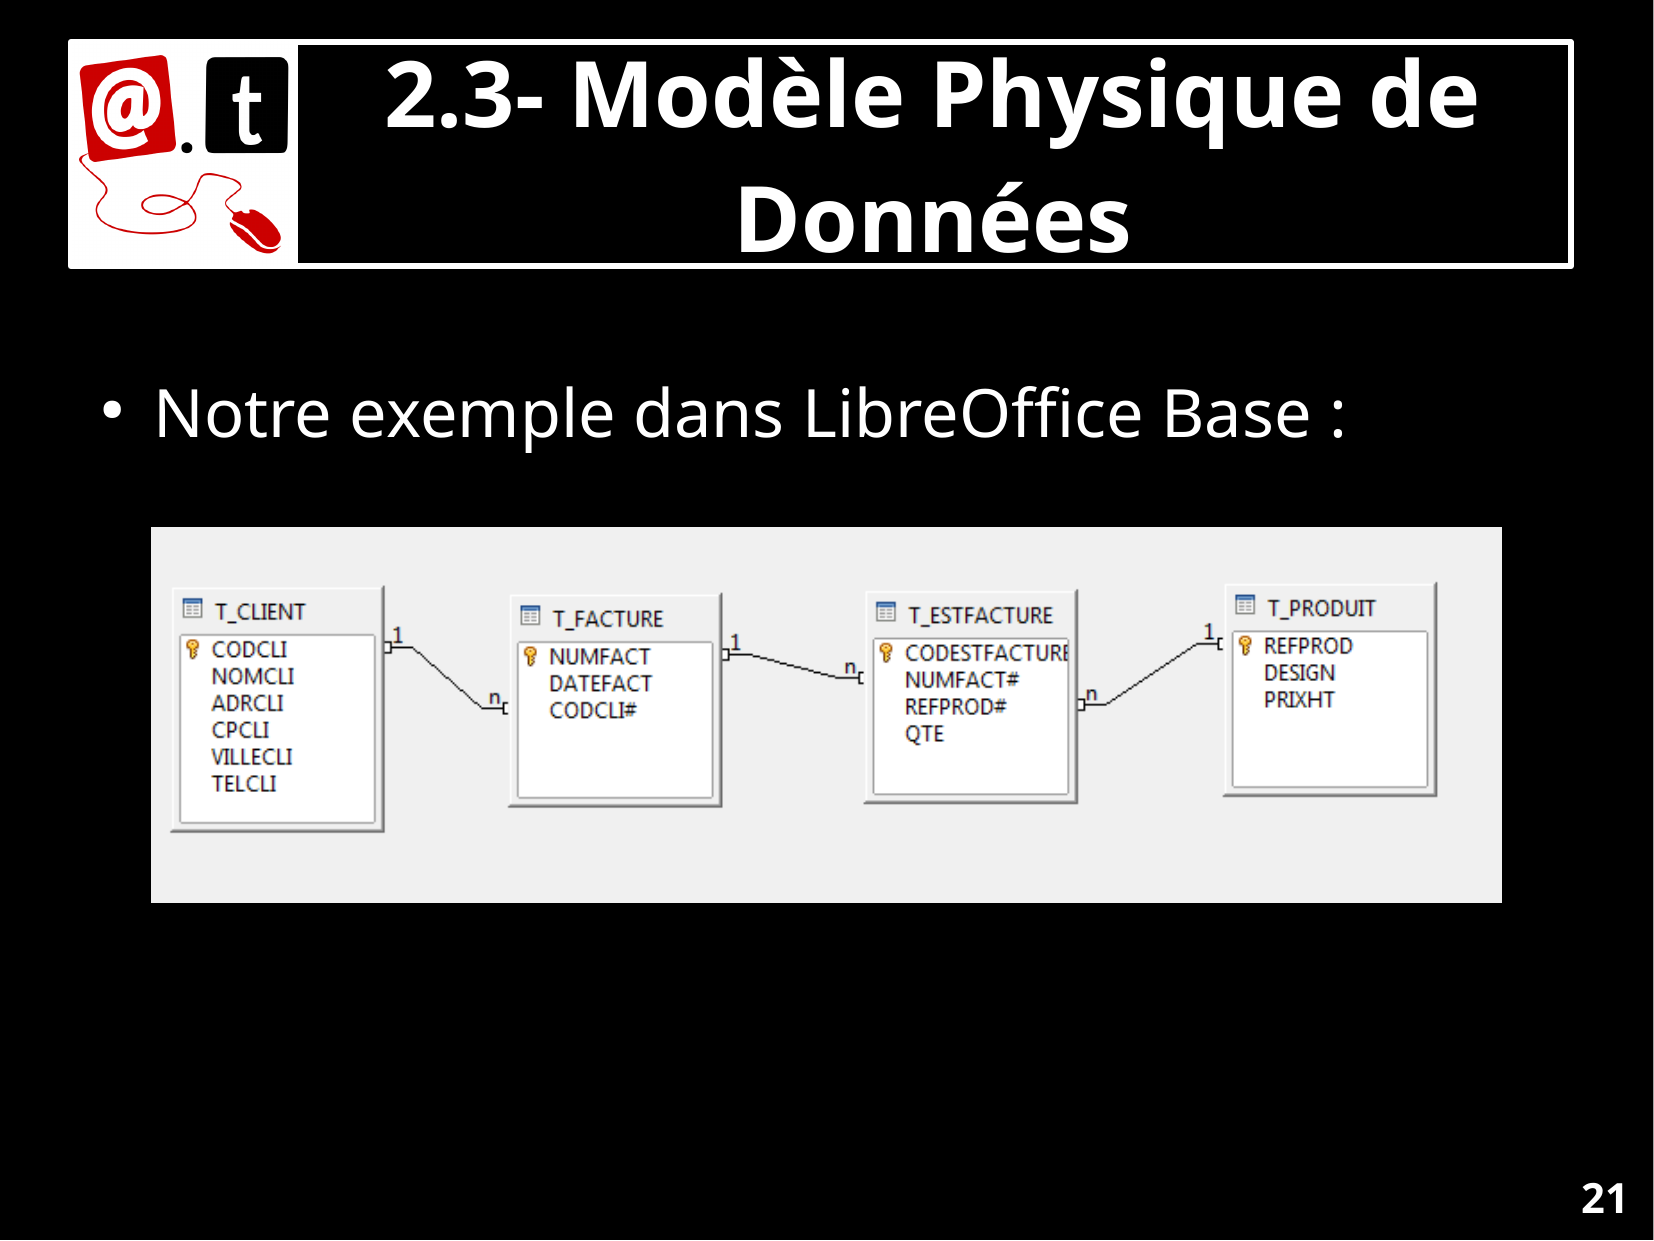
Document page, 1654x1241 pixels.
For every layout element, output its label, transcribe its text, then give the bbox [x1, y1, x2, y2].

picture [72, 43, 292, 266]
list Notre exemple dans LibreOffice Base : [82, 366, 1571, 1099]
picture [151, 527, 1502, 903]
title 2.3- Modèle Physique de Données [295, 41, 1571, 267]
